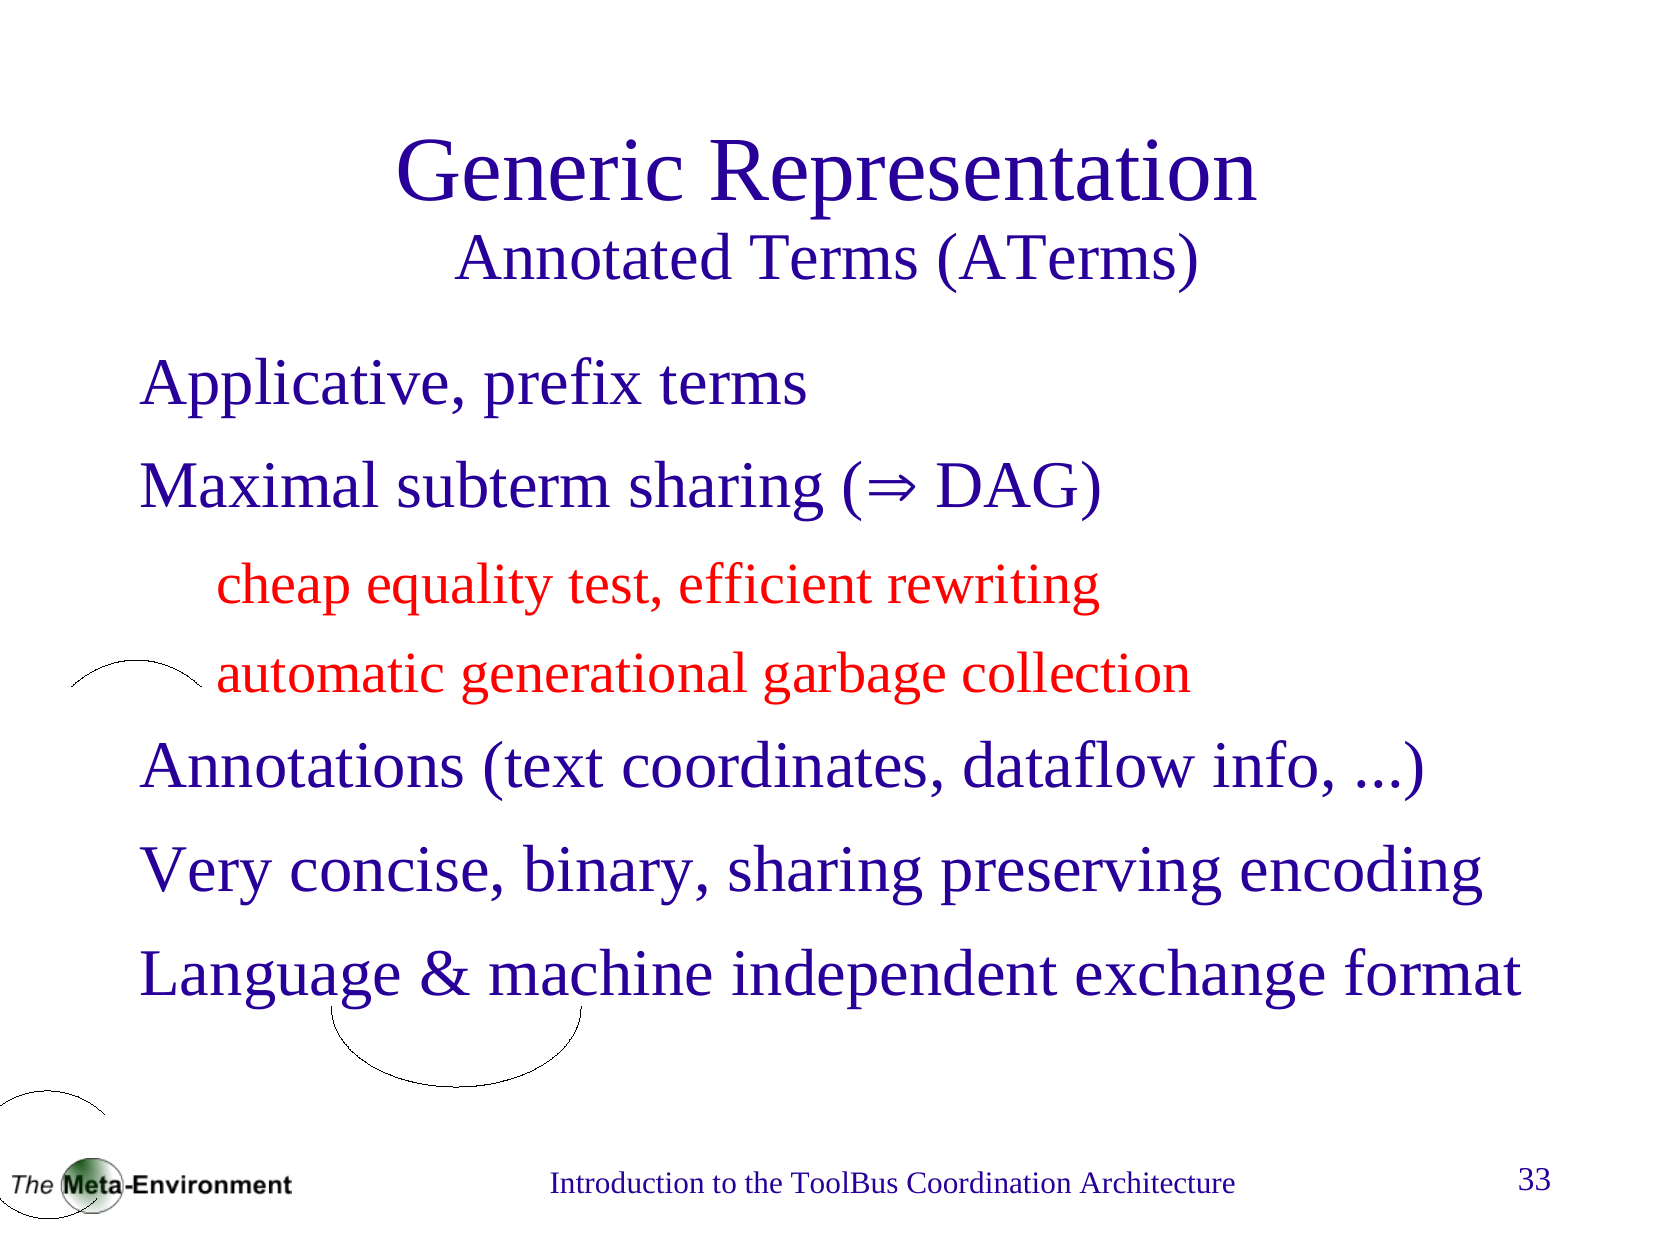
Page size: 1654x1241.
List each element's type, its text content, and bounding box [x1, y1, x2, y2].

picture [12, 1158, 121, 1214]
list Applicative, prefix terms Maximal subterm sharing ( DAG) cheap equality test, efficient rewriting automatic generational garbage collection Annotations (text coordinates, dataflow info, ...) Very concise, binary, sharing preserving encoding Language & machine independent exchange format [121, 344, 1534, 1221]
title Generic Representation Annotated Terms (ATerms) [121, 102, 1534, 311]
